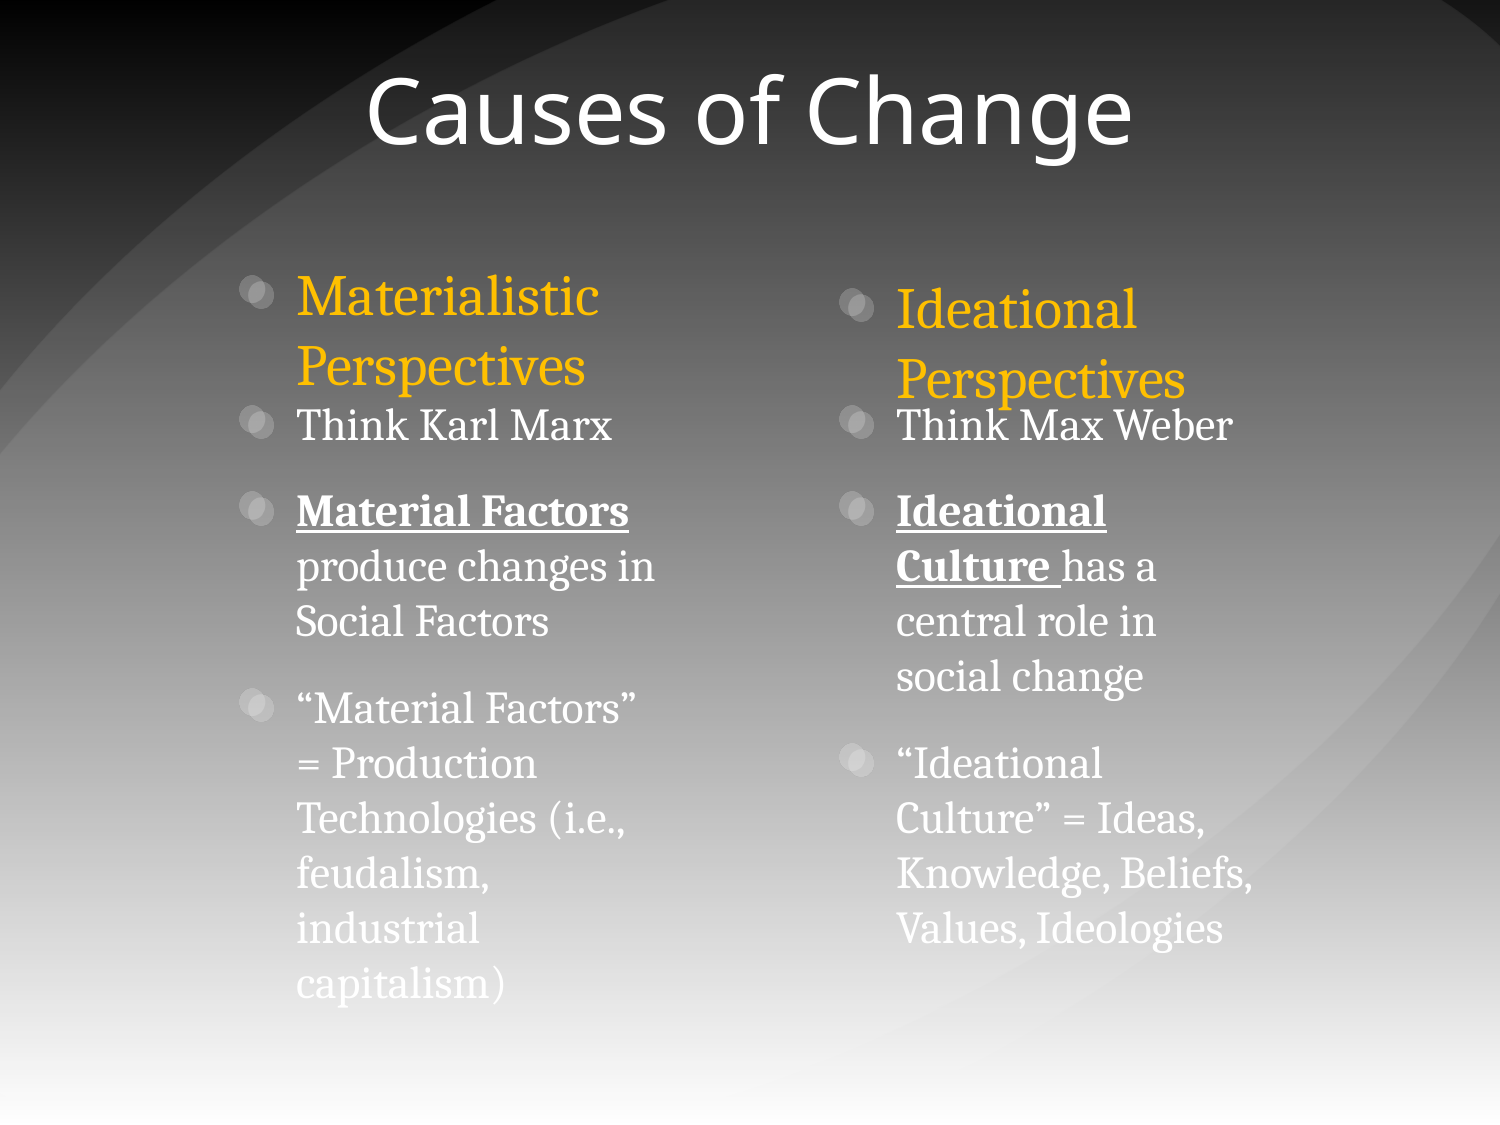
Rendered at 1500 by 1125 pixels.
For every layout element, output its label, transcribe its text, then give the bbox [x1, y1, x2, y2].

list Think Karl Marx Material Factors produce changes in Social Factors “Material Factors” = Production Technologies (i.e., feudalism, industrial capitalism) [225, 387, 675, 978]
list Ideational Perspectives [825, 262, 1275, 387]
title Causes of Change [283, 45, 1216, 238]
list Materialistic Perspectives [225, 249, 675, 387]
picture [0, 0, 1500, 1125]
list Think Max Weber Ideational Culture has a central role in social change “Ideational Culture” = Ideas, Knowledge, Beliefs, Values, Ideologies [825, 387, 1275, 978]
